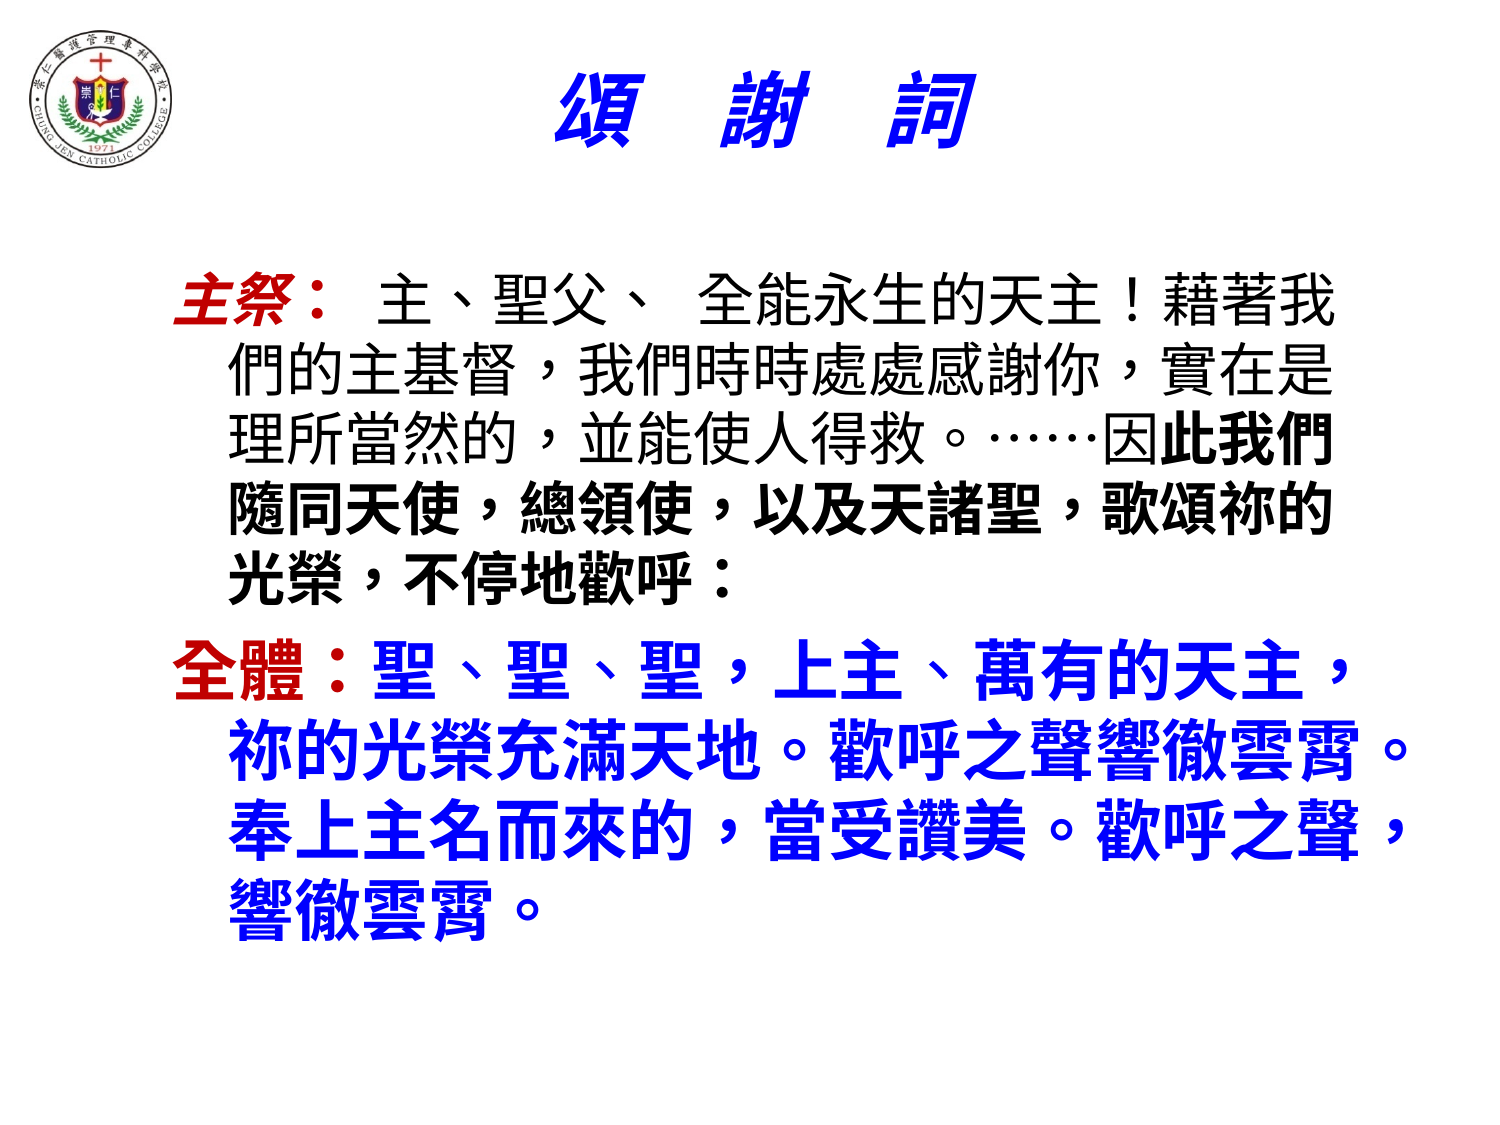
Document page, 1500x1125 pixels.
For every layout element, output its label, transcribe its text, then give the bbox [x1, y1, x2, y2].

list 主祭： 主、聖父、 全能永生的天主！藉著我們的主基督，我們時時處處感謝你，實在是理所當然的，並能使人得救。……因此我們隨同天使，總領使，以及天諸聖，歌頌祢的光榮，不停地歡呼： 全體：聖、聖、聖，上主、萬有的天主，祢的光榮充滿天地。歡呼之聲響徹雲霄。奉上主名而來的，當受讚美。歡呼之聲，響徹雲霄。 [100, 255, 1388, 1047]
title 頌 謝 詞 [150, 31, 1365, 185]
